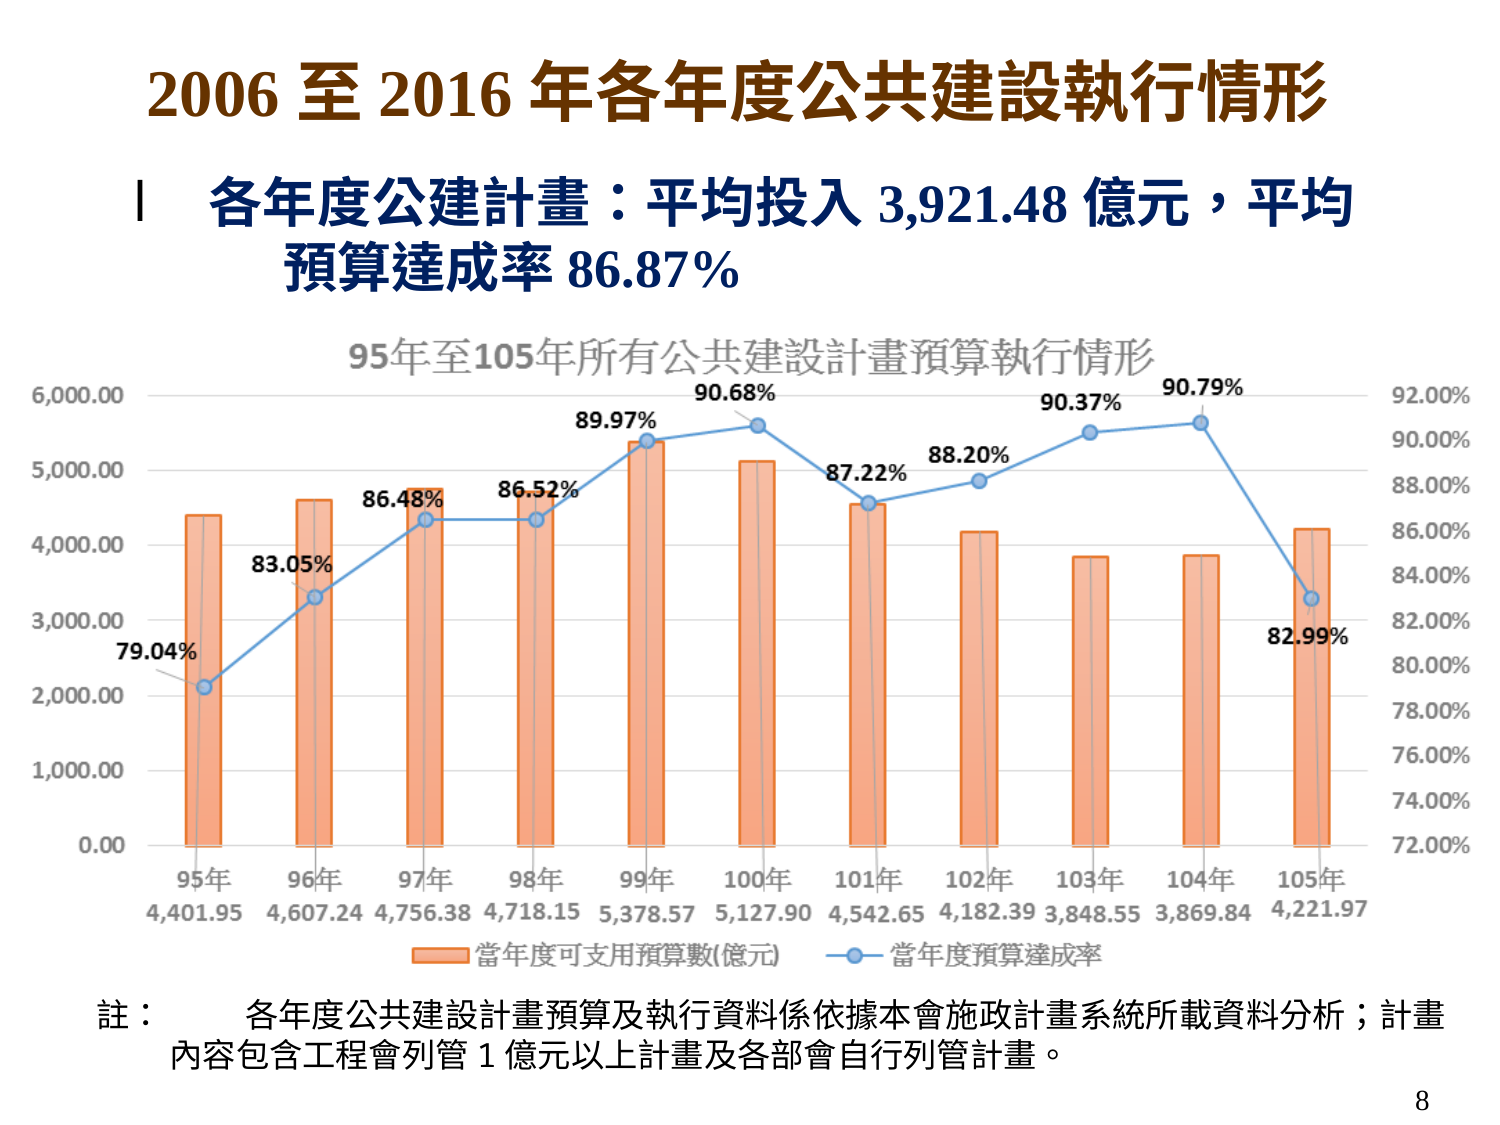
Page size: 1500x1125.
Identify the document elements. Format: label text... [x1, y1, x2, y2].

text_box 各年度公建計畫：平均投入3,921.48億元，平均預算達成率86.87% [89, 161, 1370, 306]
picture [25, 320, 1477, 969]
text_box 2006至2016年各年度公共建設執行情形 [89, 43, 1388, 138]
text_box 註： 各年度公共建設計畫預算及執行資料係依據本會施政計畫系統所載資料分析；計畫內容包含工程會列管1億元以上計畫及各部會自行列管計畫。 [67, 986, 1461, 1081]
